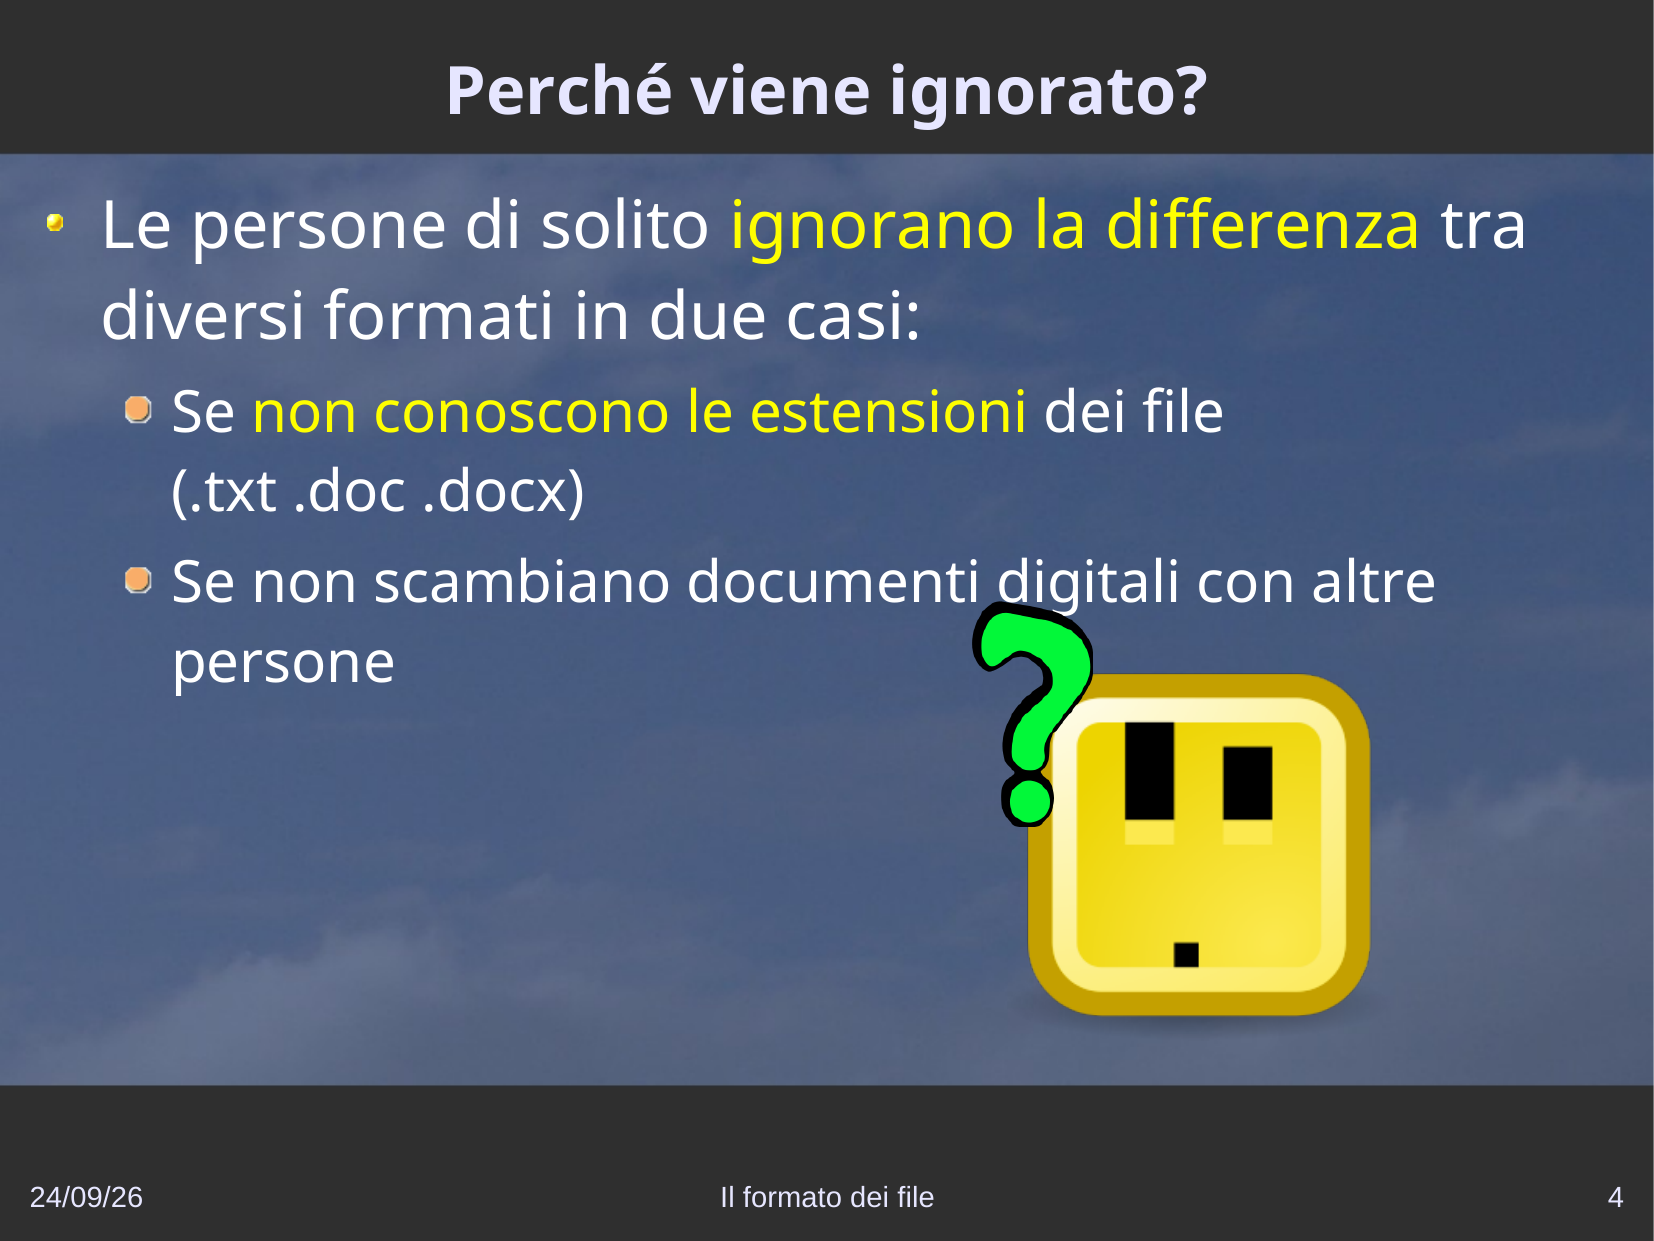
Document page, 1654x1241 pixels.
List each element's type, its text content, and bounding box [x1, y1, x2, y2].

title Perché viene ignorato? [29, 36, 1625, 141]
list Le persone di solito ignorano la differenza tra diversi formati in due casi: Se non conoscono le estensioni dei file (.txt .doc .docx) Se non scambiano documenti digitali con altre persone [29, 177, 1625, 1049]
picture [0, 0, 1654, 1241]
